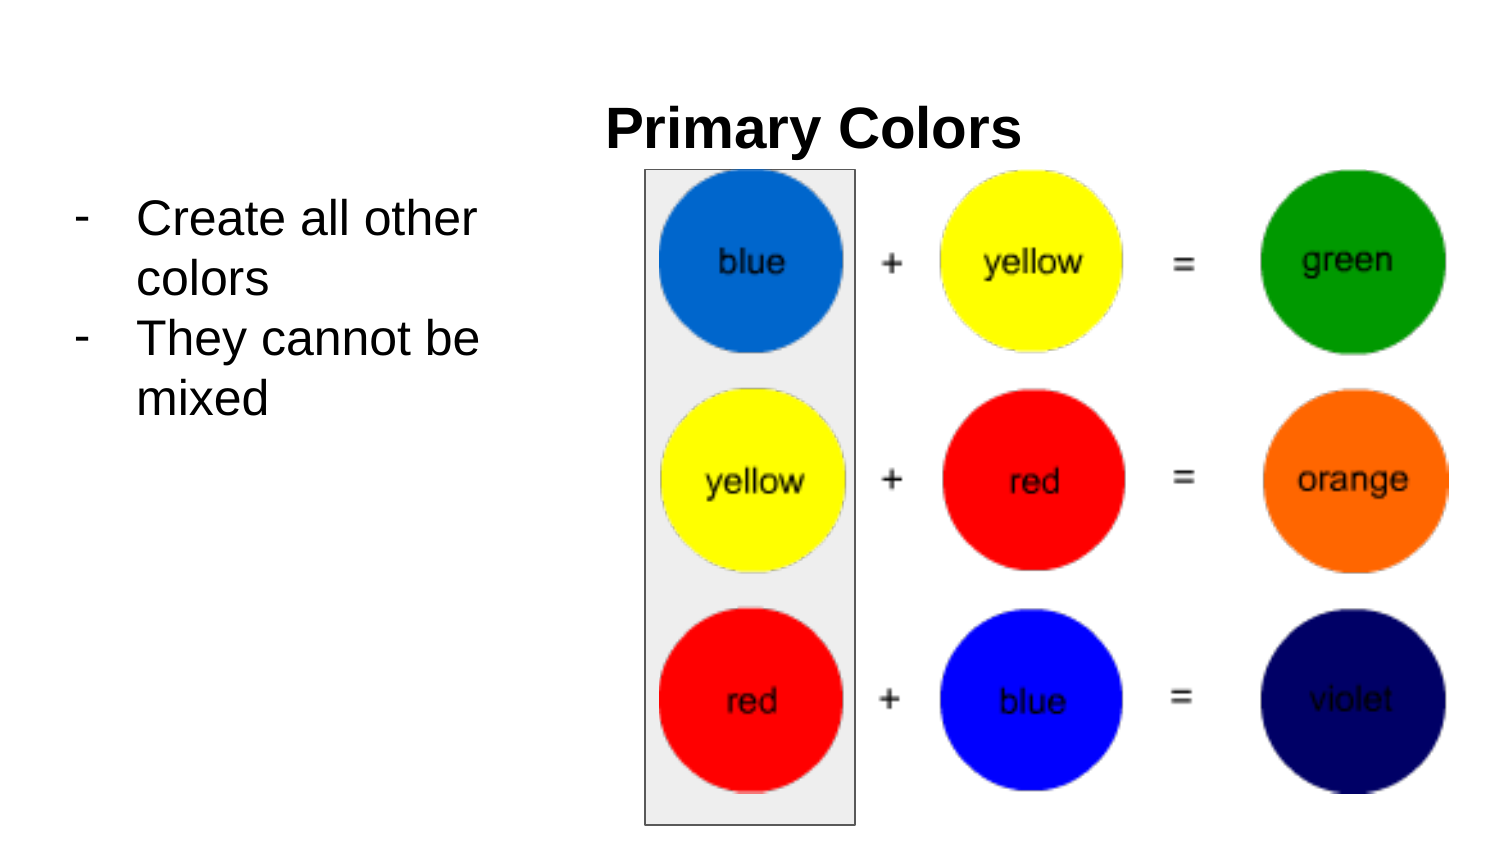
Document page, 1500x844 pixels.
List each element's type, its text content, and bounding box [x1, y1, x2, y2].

text_box [645, 169, 855, 826]
picture [659, 169, 1449, 795]
title Primary Colors [69, 75, 1468, 170]
text_box Create all other colors They cannot be mixed [46, 170, 608, 796]
